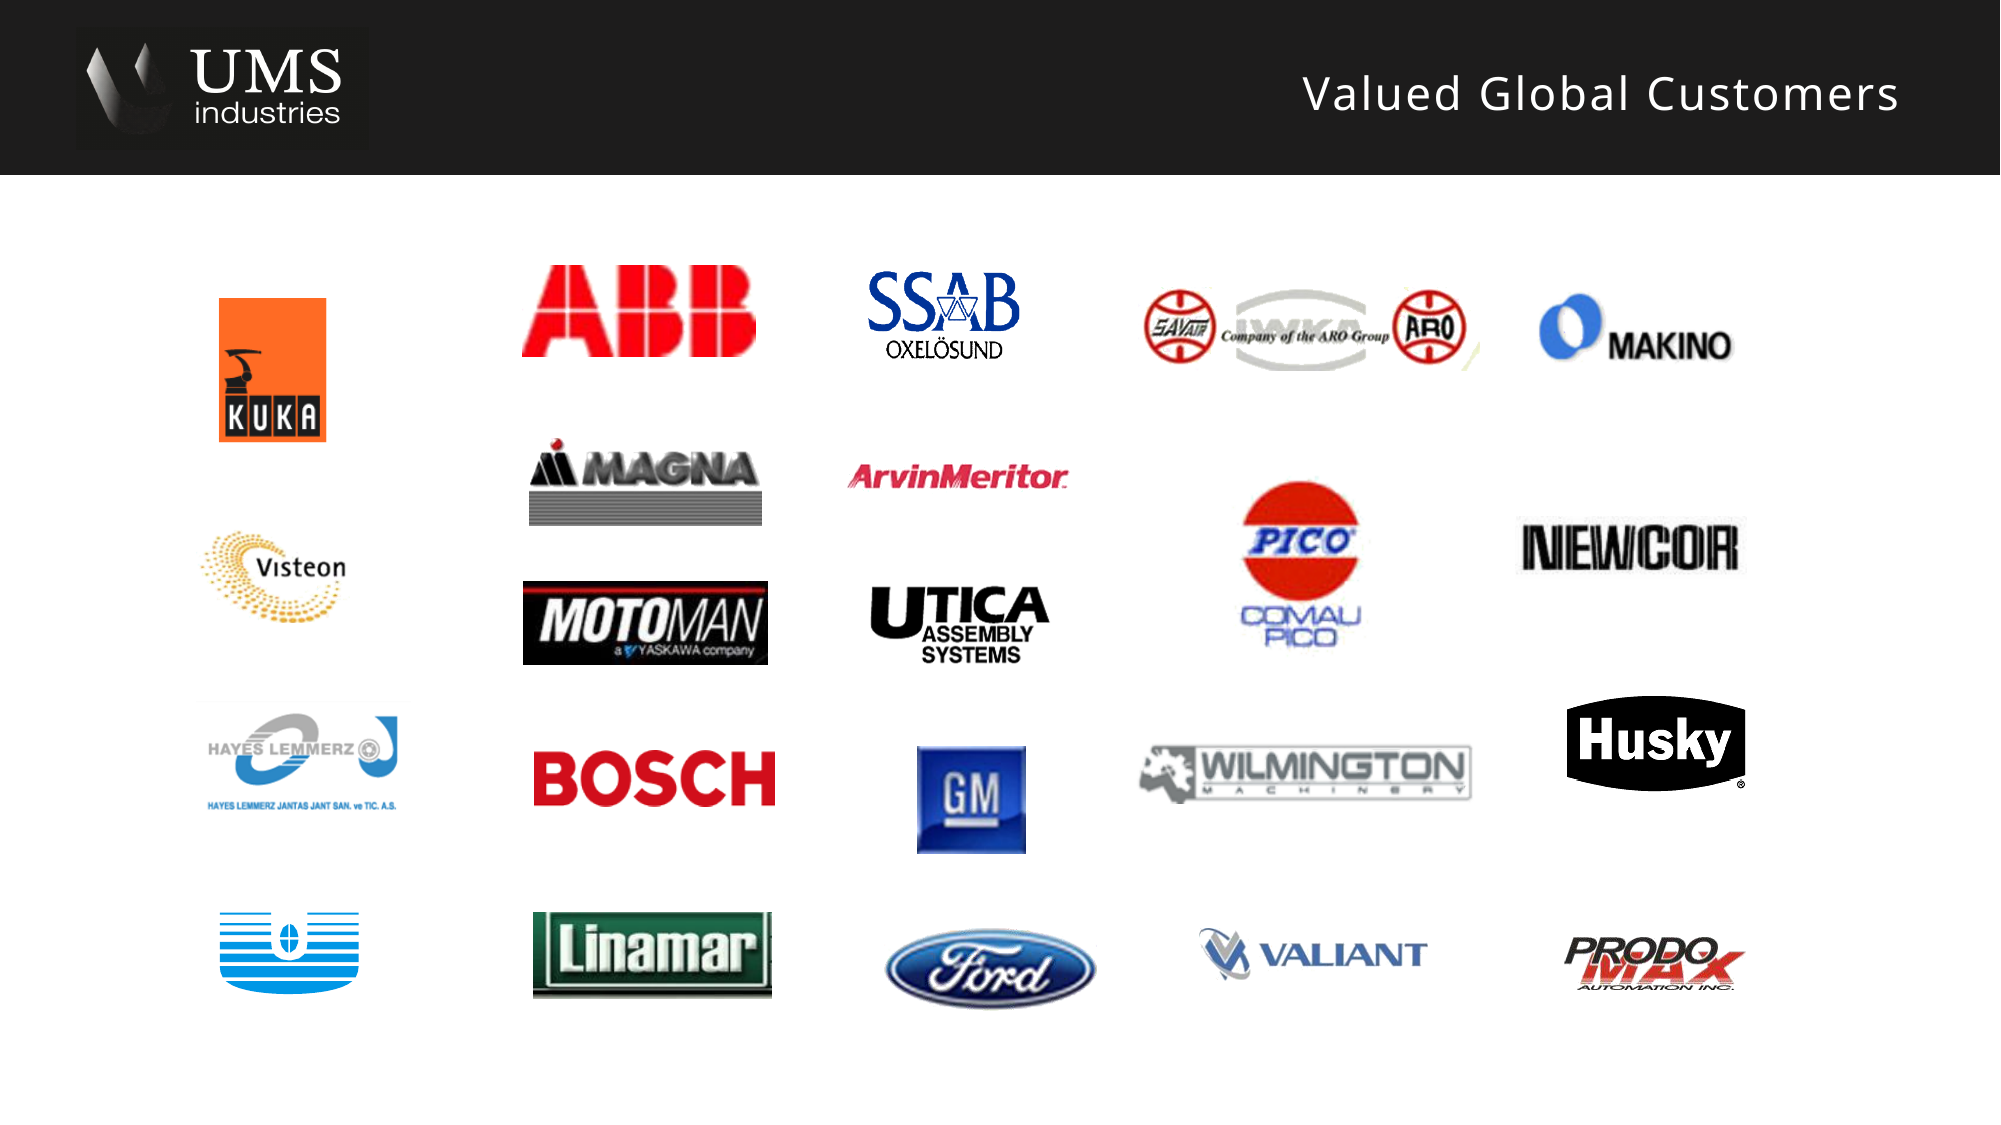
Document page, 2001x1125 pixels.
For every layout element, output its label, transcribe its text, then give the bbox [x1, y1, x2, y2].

picture [1138, 287, 1480, 371]
picture [1221, 474, 1374, 660]
picture [1123, 741, 1477, 804]
picture [196, 701, 411, 823]
picture [859, 265, 1023, 363]
picture [1515, 516, 1747, 579]
picture [533, 980, 772, 999]
picture [917, 746, 1026, 843]
text_box [0, 0, 2000, 175]
picture [1534, 290, 1746, 365]
picture [529, 438, 762, 526]
picture [196, 526, 350, 623]
picture [534, 750, 775, 807]
picture [76, 27, 369, 150]
picture [859, 573, 1062, 668]
picture [841, 451, 1084, 502]
picture [884, 980, 1097, 1011]
text_box [225, 981, 353, 995]
picture [522, 265, 756, 357]
picture [170, 298, 381, 467]
text_box [73, 843, 1926, 980]
picture [1567, 689, 1751, 811]
picture [1562, 980, 1746, 990]
text_box Valued Global Customers [1287, 57, 1924, 128]
picture [523, 581, 768, 665]
